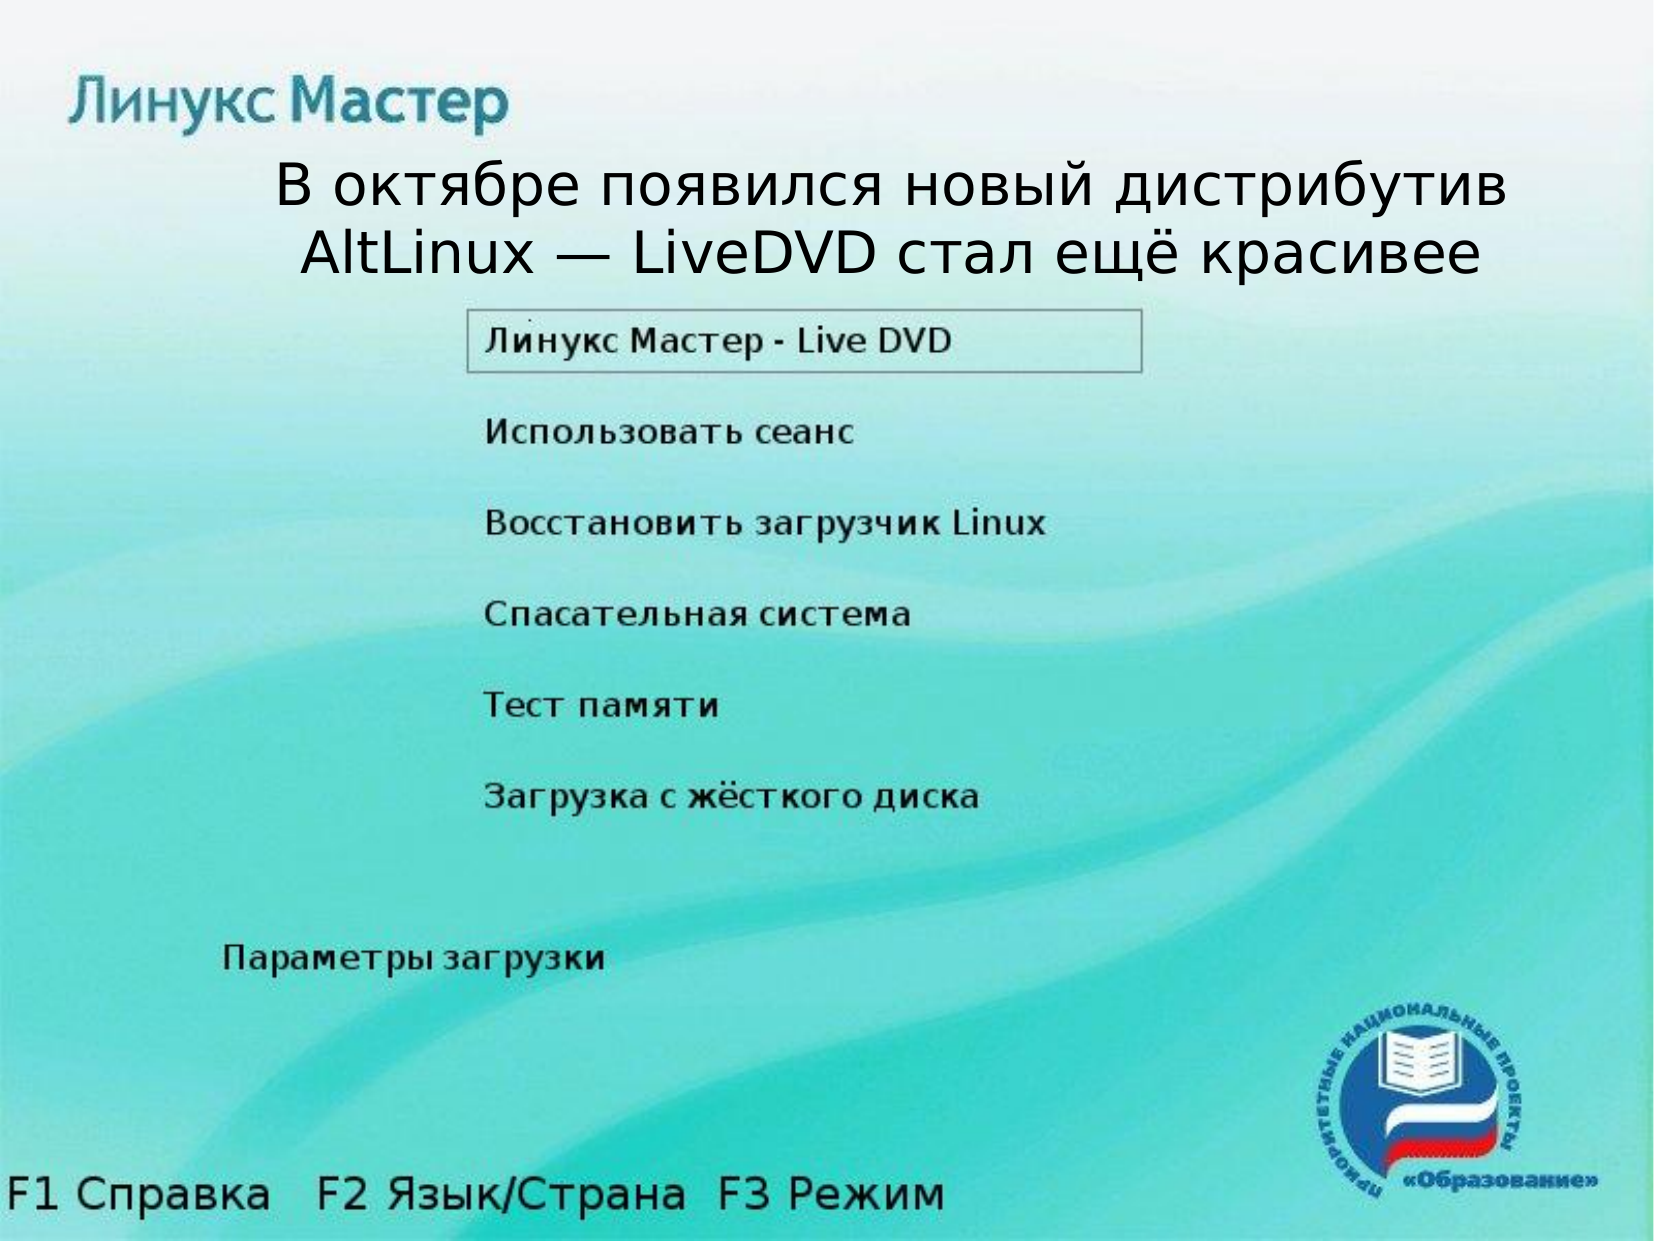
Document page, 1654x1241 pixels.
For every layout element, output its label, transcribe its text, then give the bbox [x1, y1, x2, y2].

picture [0, 0, 1654, 1241]
title В октябре появился новый дистрибутив AltLinux — LiveDVD стал ещё красивее [147, 123, 1636, 316]
